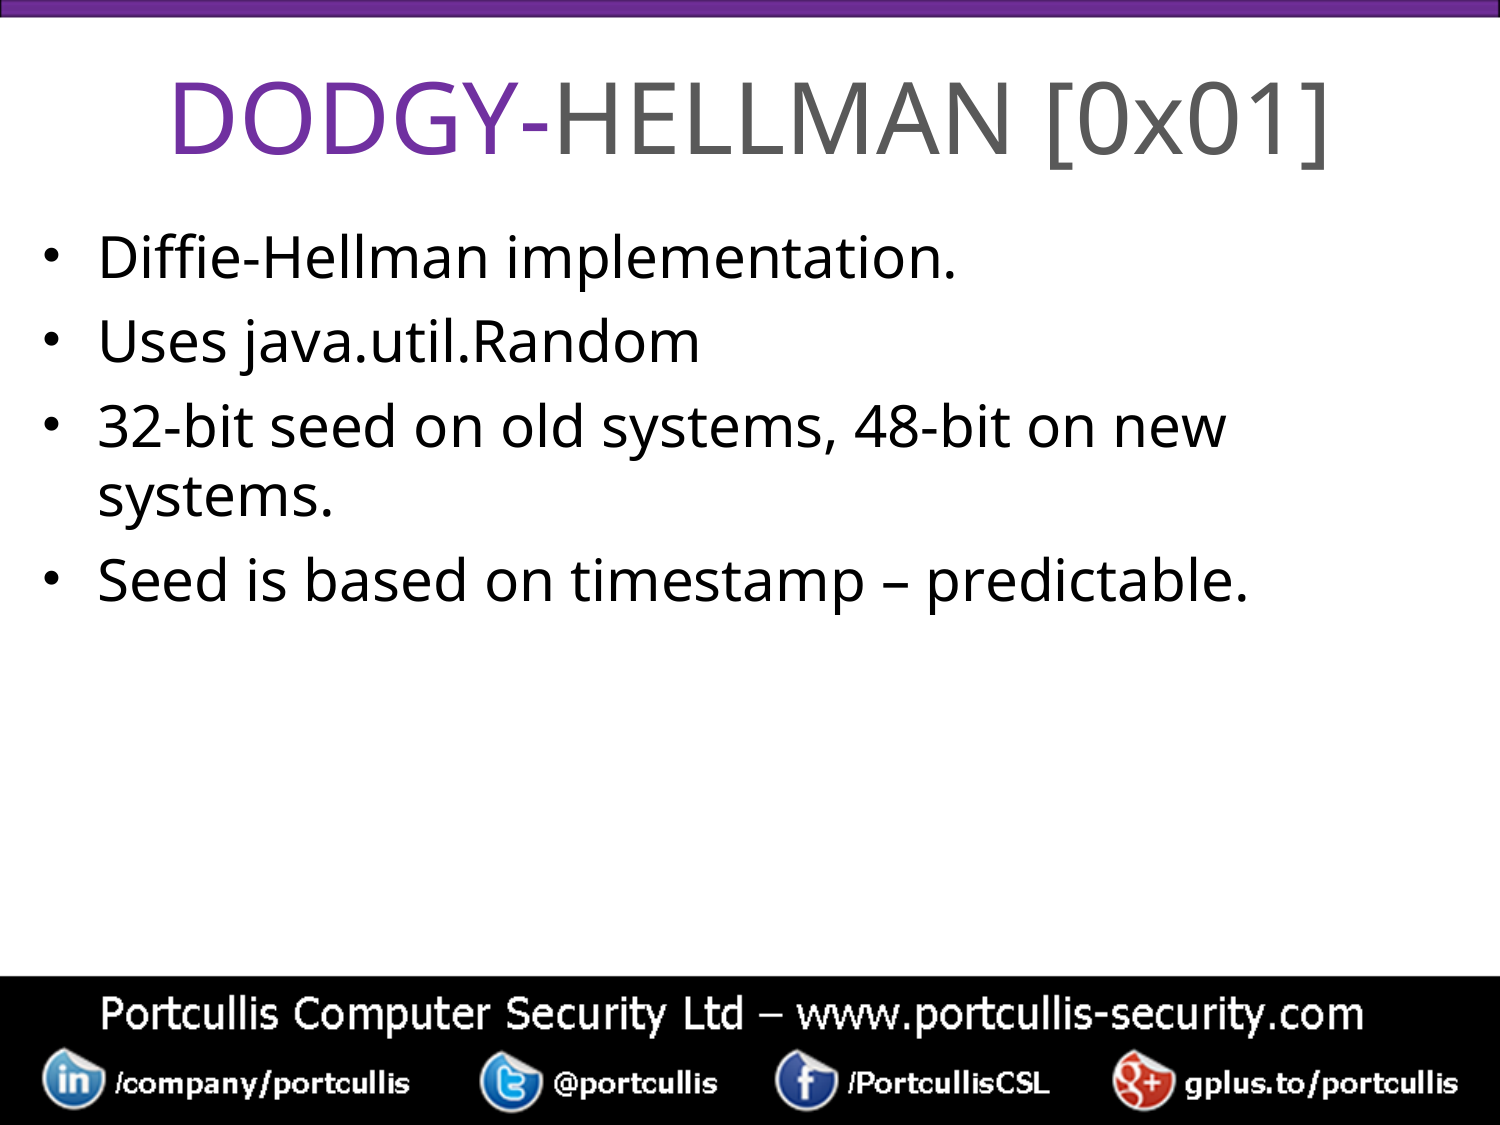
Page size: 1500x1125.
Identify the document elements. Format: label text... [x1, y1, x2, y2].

title DODGY-HELLMAN [0x01] [0, 42, 1500, 202]
picture [0, 202, 1500, 1125]
list Diffie-Hellman implementation. Uses java.util.Random 32-bit seed on old systems, 48-bit on new systems. Seed is based on timestamp – predictable. [41, 219, 1428, 965]
picture [0, 0, 1500, 42]
